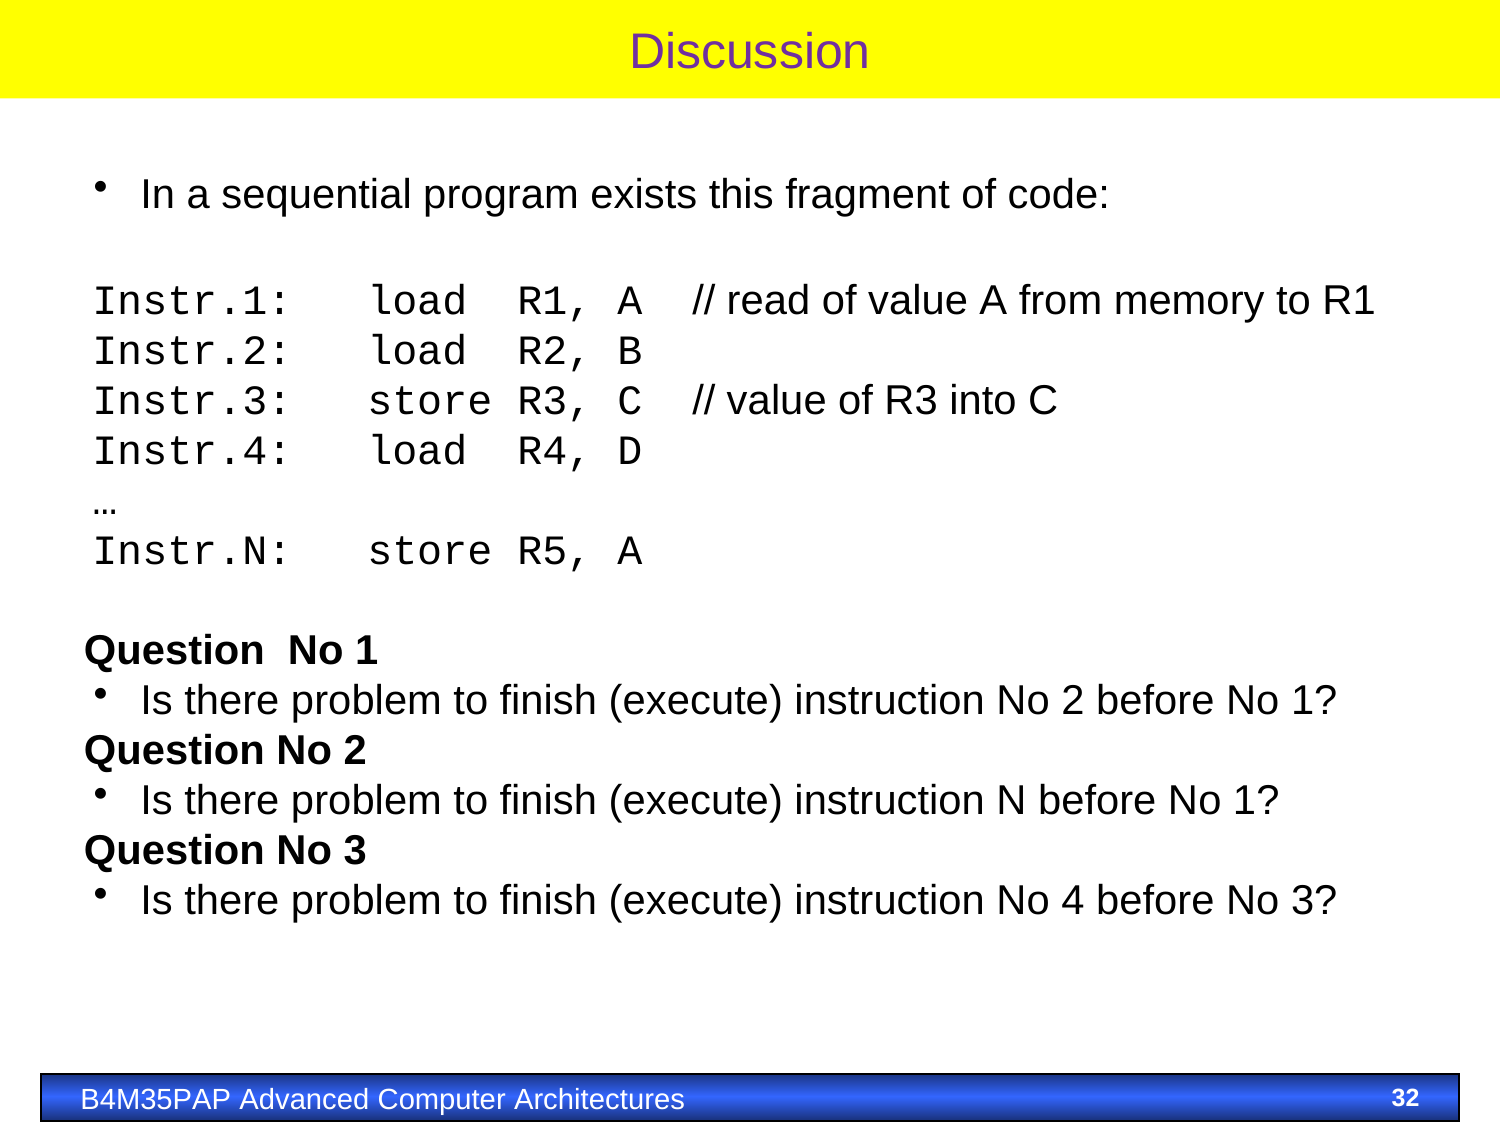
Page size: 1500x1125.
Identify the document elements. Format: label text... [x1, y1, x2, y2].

title Discussion [0, 0, 1500, 99]
list In a sequential program exists this fragment of code: Instr.1: load R1, A // read of value A from memory to R1 Instr.2: load R2, B Instr.3: store R3, C // value of R3 into C Instr.4: load R4, D … Instr.N: store R5, A Question No 1 Is there problem to finish (execute) instruction No 2 before No 1? Question No 2 Is there problem to finish (execute) instruction N before No 1? Question No 3 Is there problem to finish (execute) instruction No 4 before No 3? [3, 101, 1500, 928]
